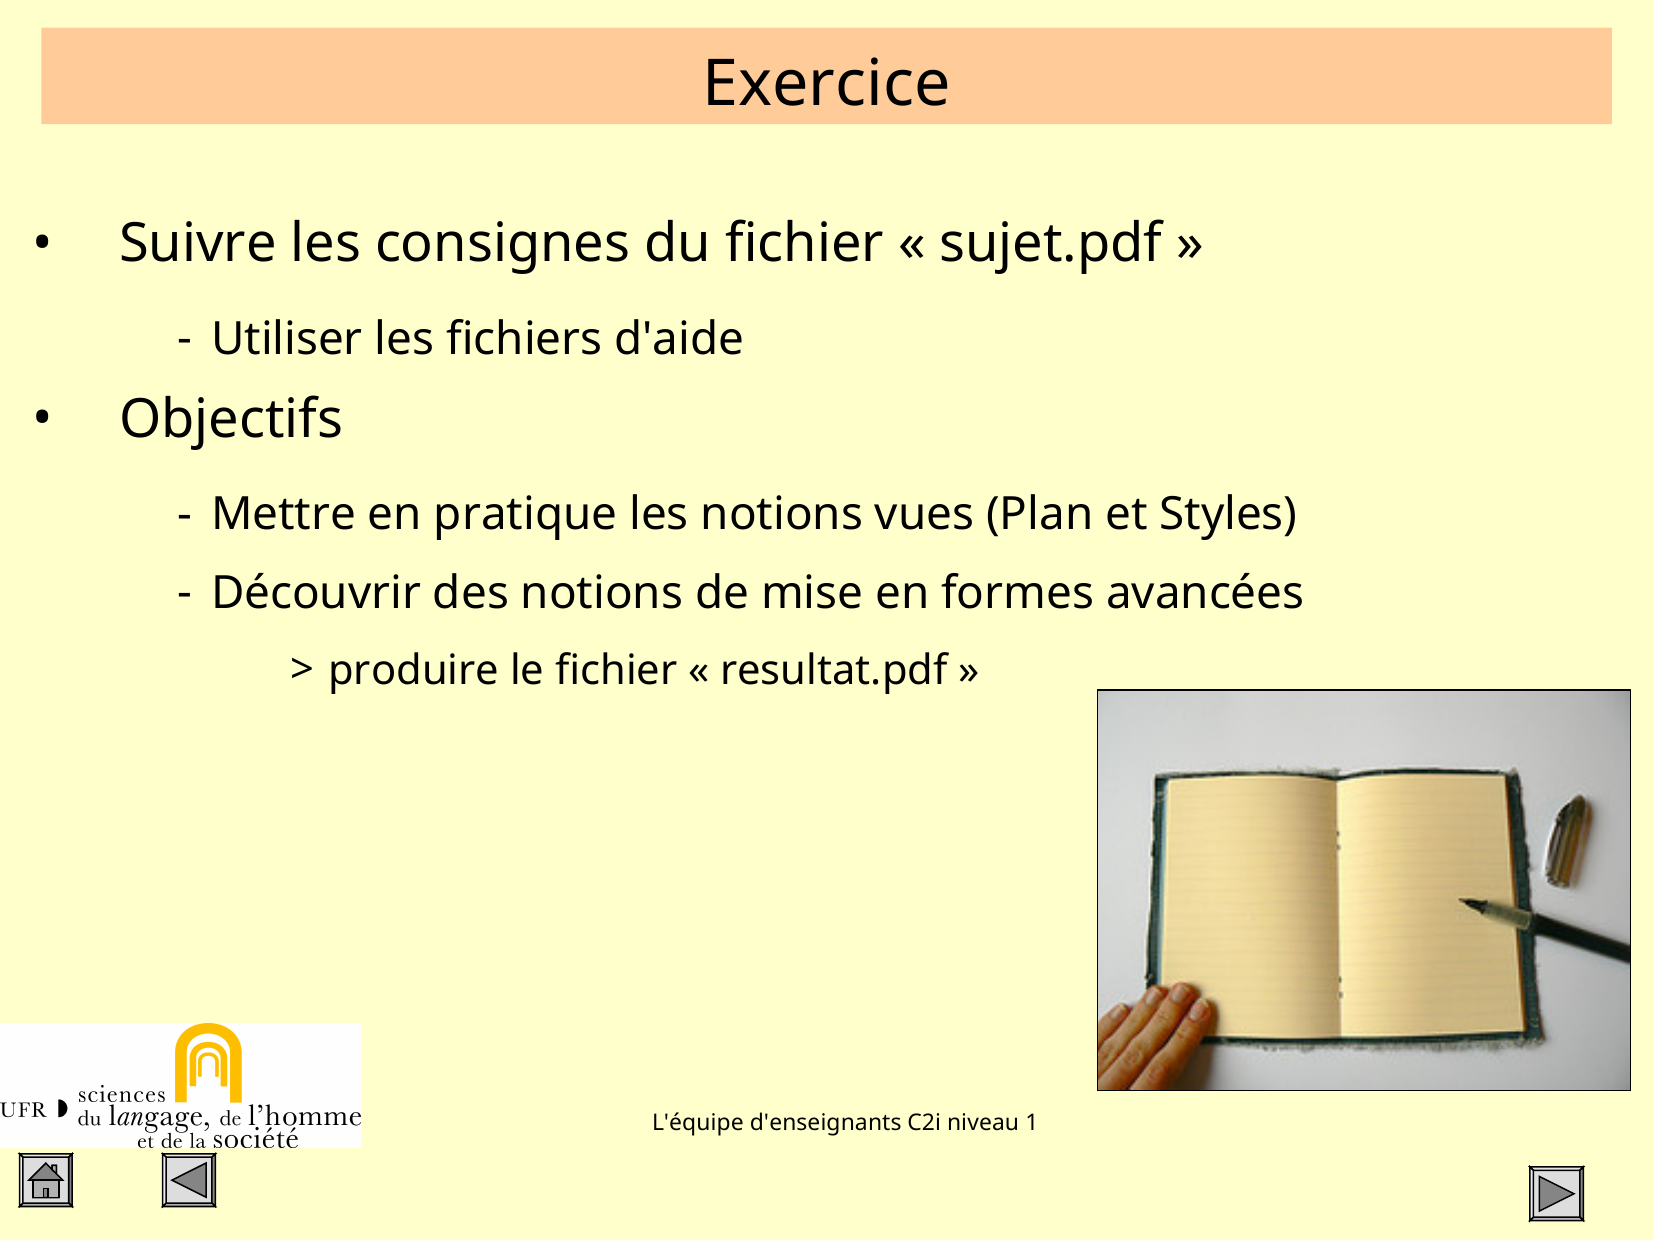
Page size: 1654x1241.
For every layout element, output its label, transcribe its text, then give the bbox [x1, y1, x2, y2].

picture [0, 1023, 361, 1148]
title Exercice [41, 27, 1612, 125]
picture [1098, 690, 1630, 1090]
list Suivre les consignes du fichier « sujet.pdf » Utiliser les fichiers d'aide Objectifs Mettre en pratique les notions vues (Plan et Styles) Découvrir des notions de mise en formes avancées produire le fichier « resultat.pdf » [32, 206, 1609, 1075]
